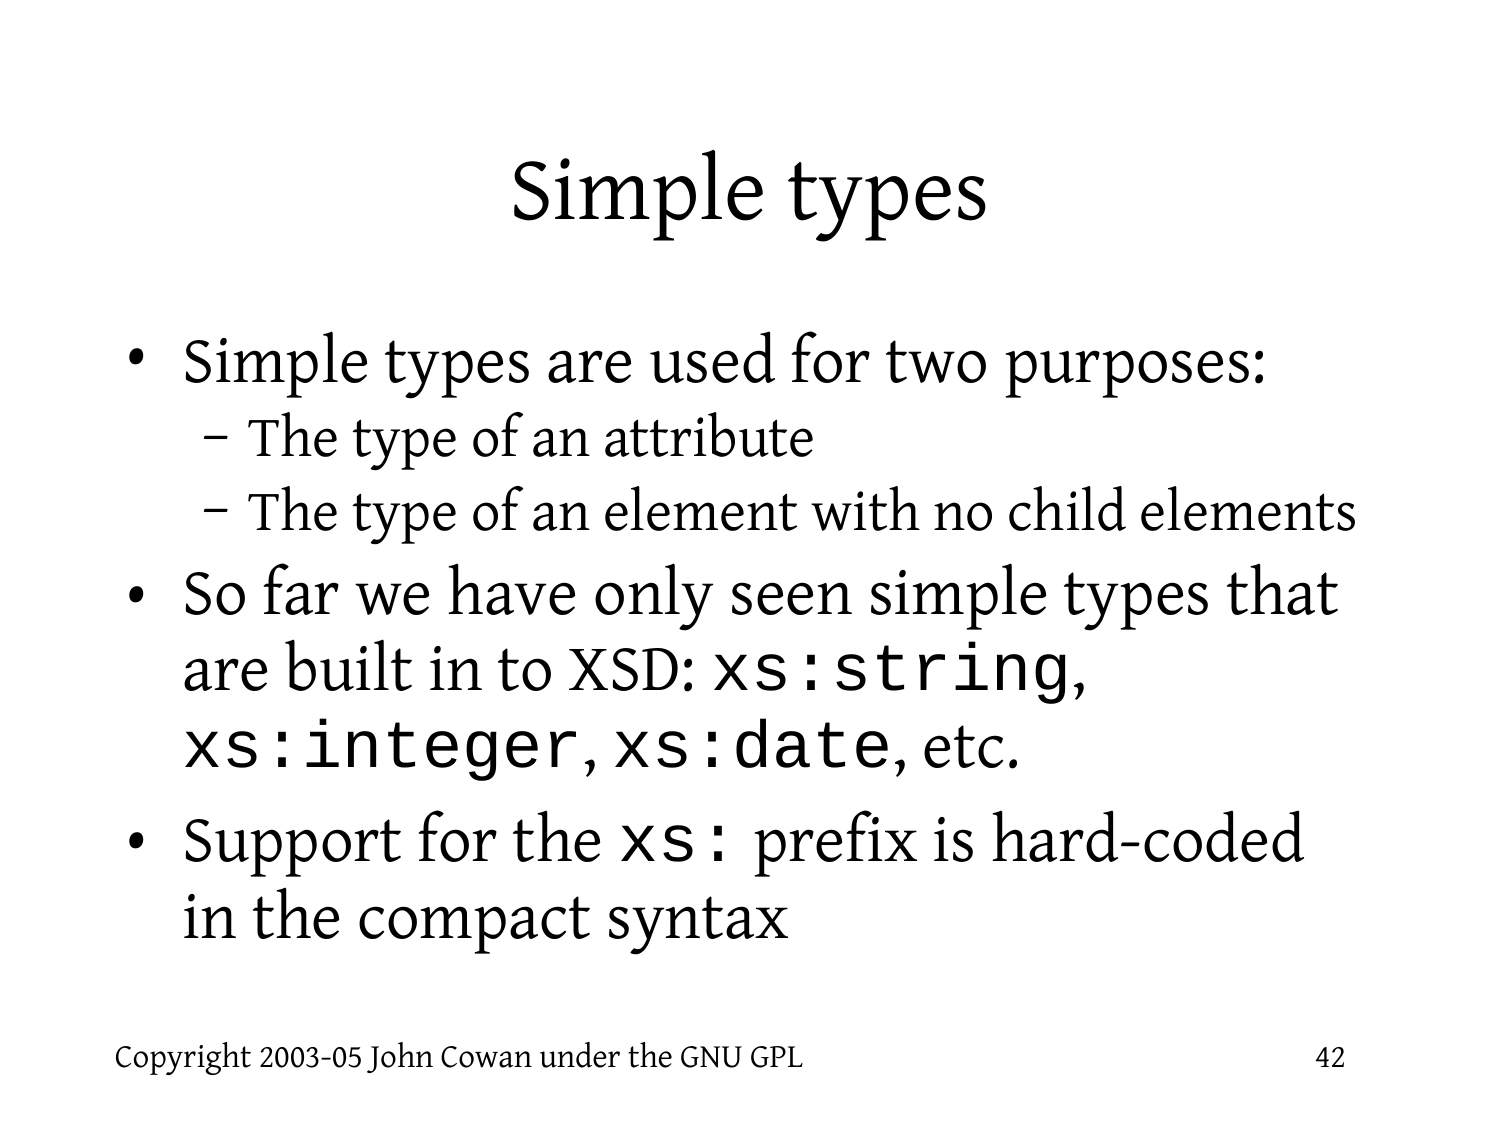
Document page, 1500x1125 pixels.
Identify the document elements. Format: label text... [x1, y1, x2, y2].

list Simple types are used for two purposes: The type of an attribute The type of an element with no child elements So far we have only seen simple types that are built in to XSD: xs:string, xs:integer, xs:date, etc. Support for the xs: prefix is hard-coded in the compact syntax [112, 324, 1388, 1041]
title Simple types [112, 99, 1388, 288]
